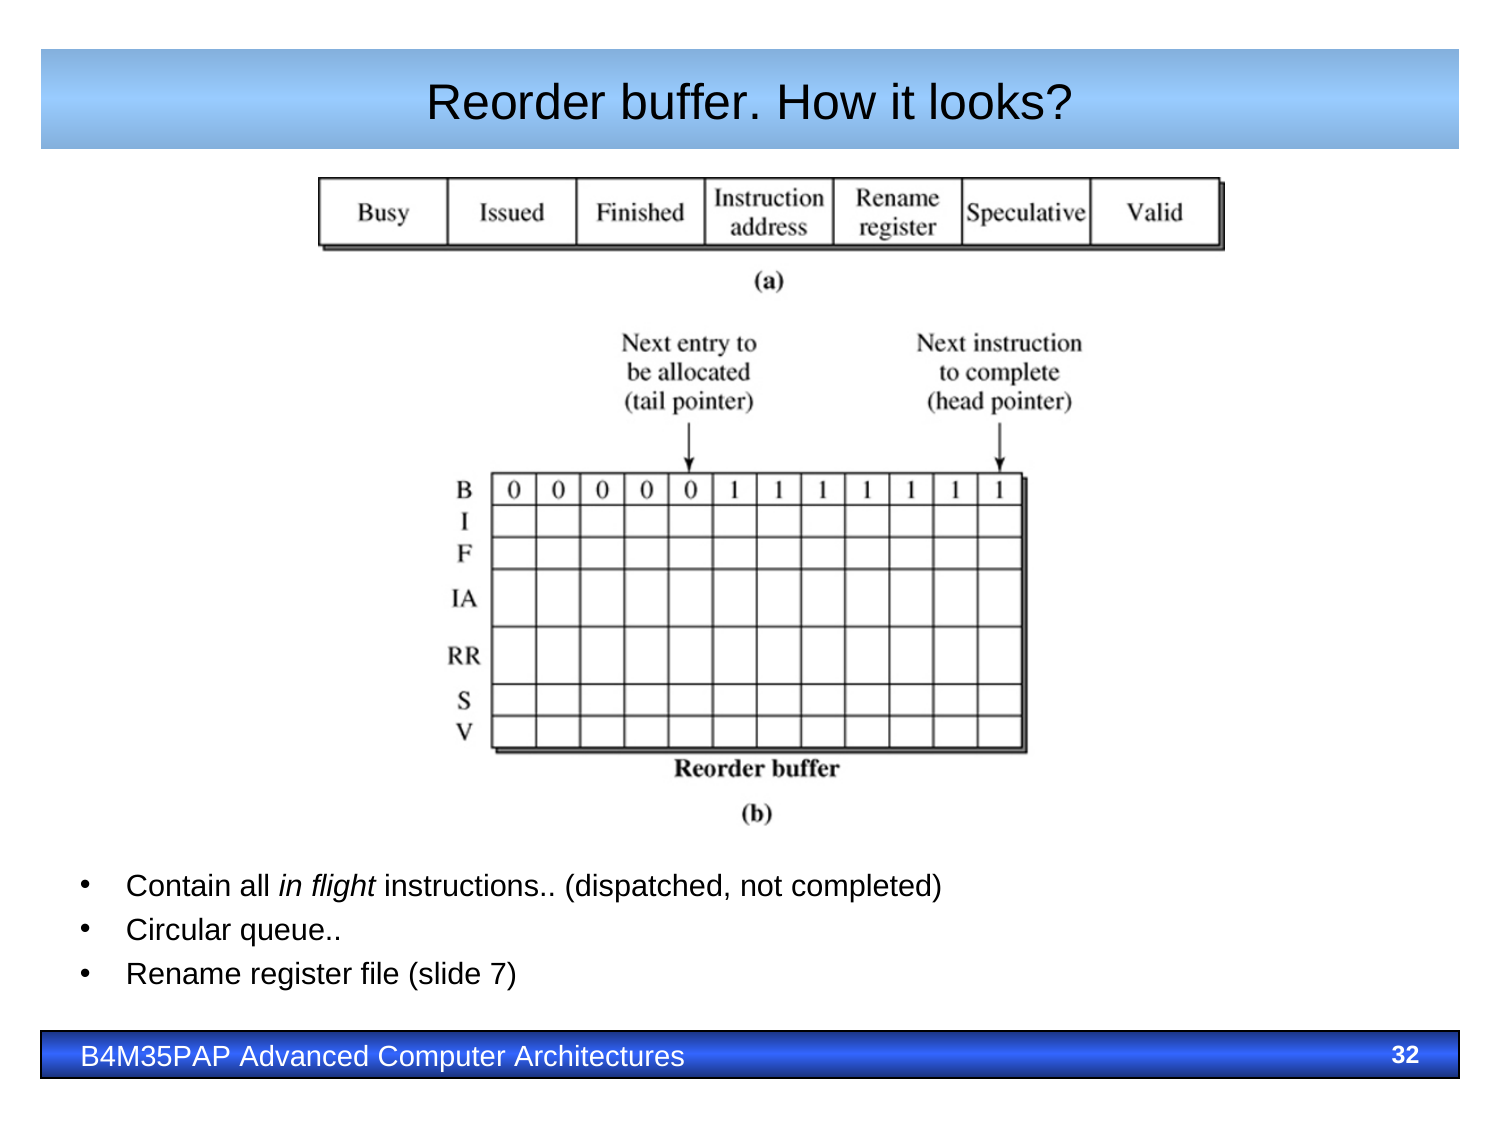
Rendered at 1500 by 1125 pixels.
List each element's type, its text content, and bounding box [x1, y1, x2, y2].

list Contain all in flight instructions.. (dispatched, not completed) Circular queue.. Rename register file (slide 7) [64, 857, 1459, 1000]
picture [318, 177, 1225, 827]
title Reorder buffer. How it looks? [41, 49, 1459, 149]
